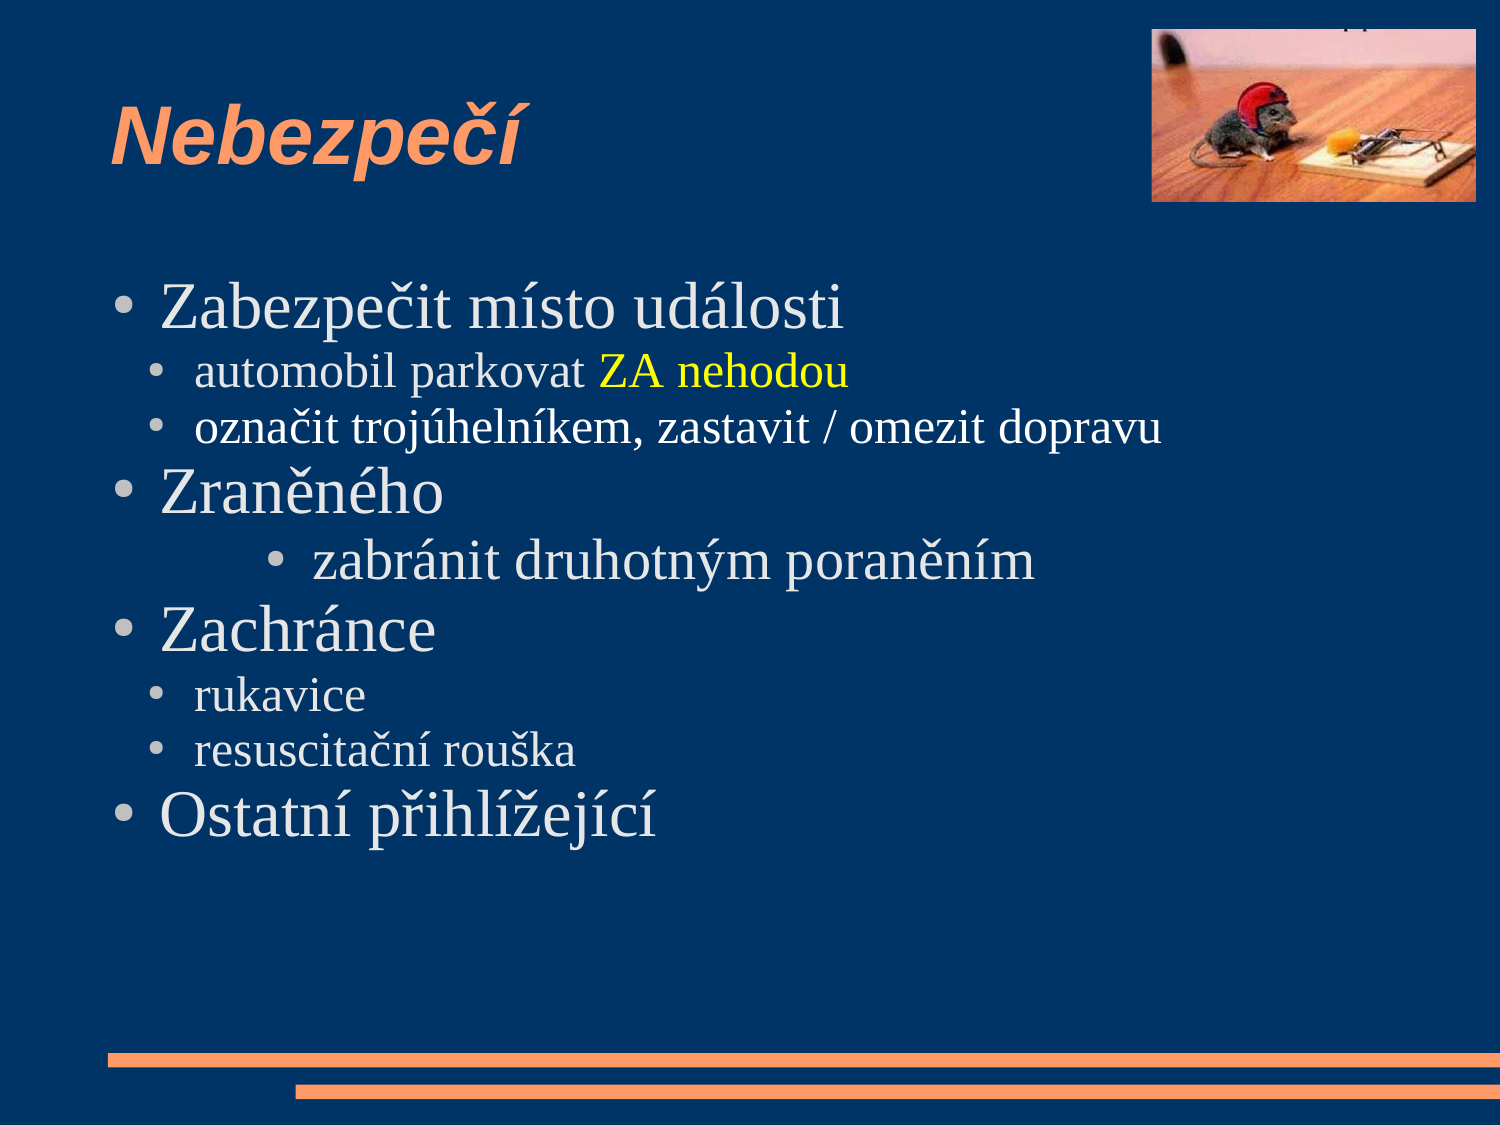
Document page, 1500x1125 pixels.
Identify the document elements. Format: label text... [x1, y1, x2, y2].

chart [1151, 29, 1477, 203]
title Nebezpečí [110, 41, 1392, 230]
list Zabezpečit místo události automobil parkovat ZA nehodou označit trojúhelníkem, zastavit / omezit dopravu Zraněného zabránit druhotným poraněním Zachránce rukavice resuscitační rouška Ostatní přihlížející [111, 269, 1418, 1004]
